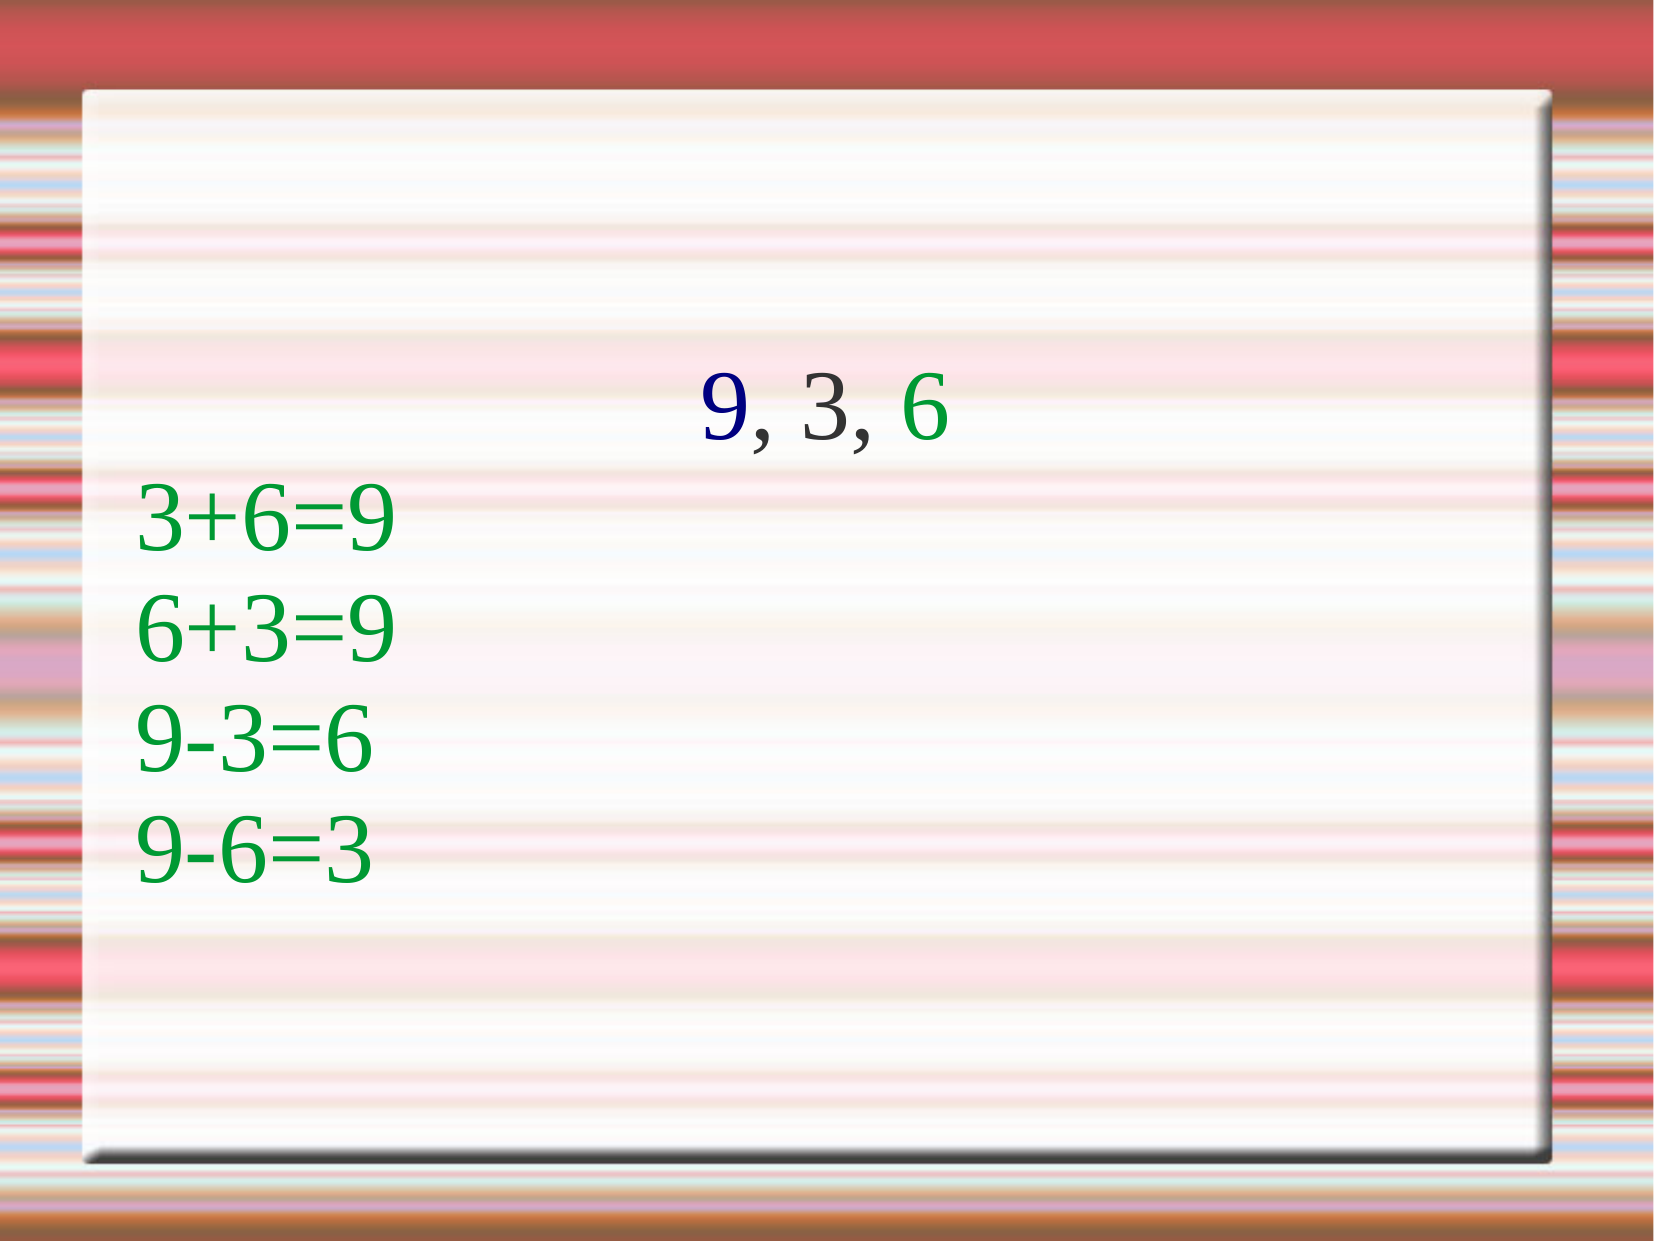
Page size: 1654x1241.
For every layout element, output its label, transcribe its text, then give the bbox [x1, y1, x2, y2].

list 9, 3, 6 3+6=9 6+3=9 9-3=6 9-6=3 [134, 350, 1516, 1132]
picture [0, 0, 1654, 1241]
